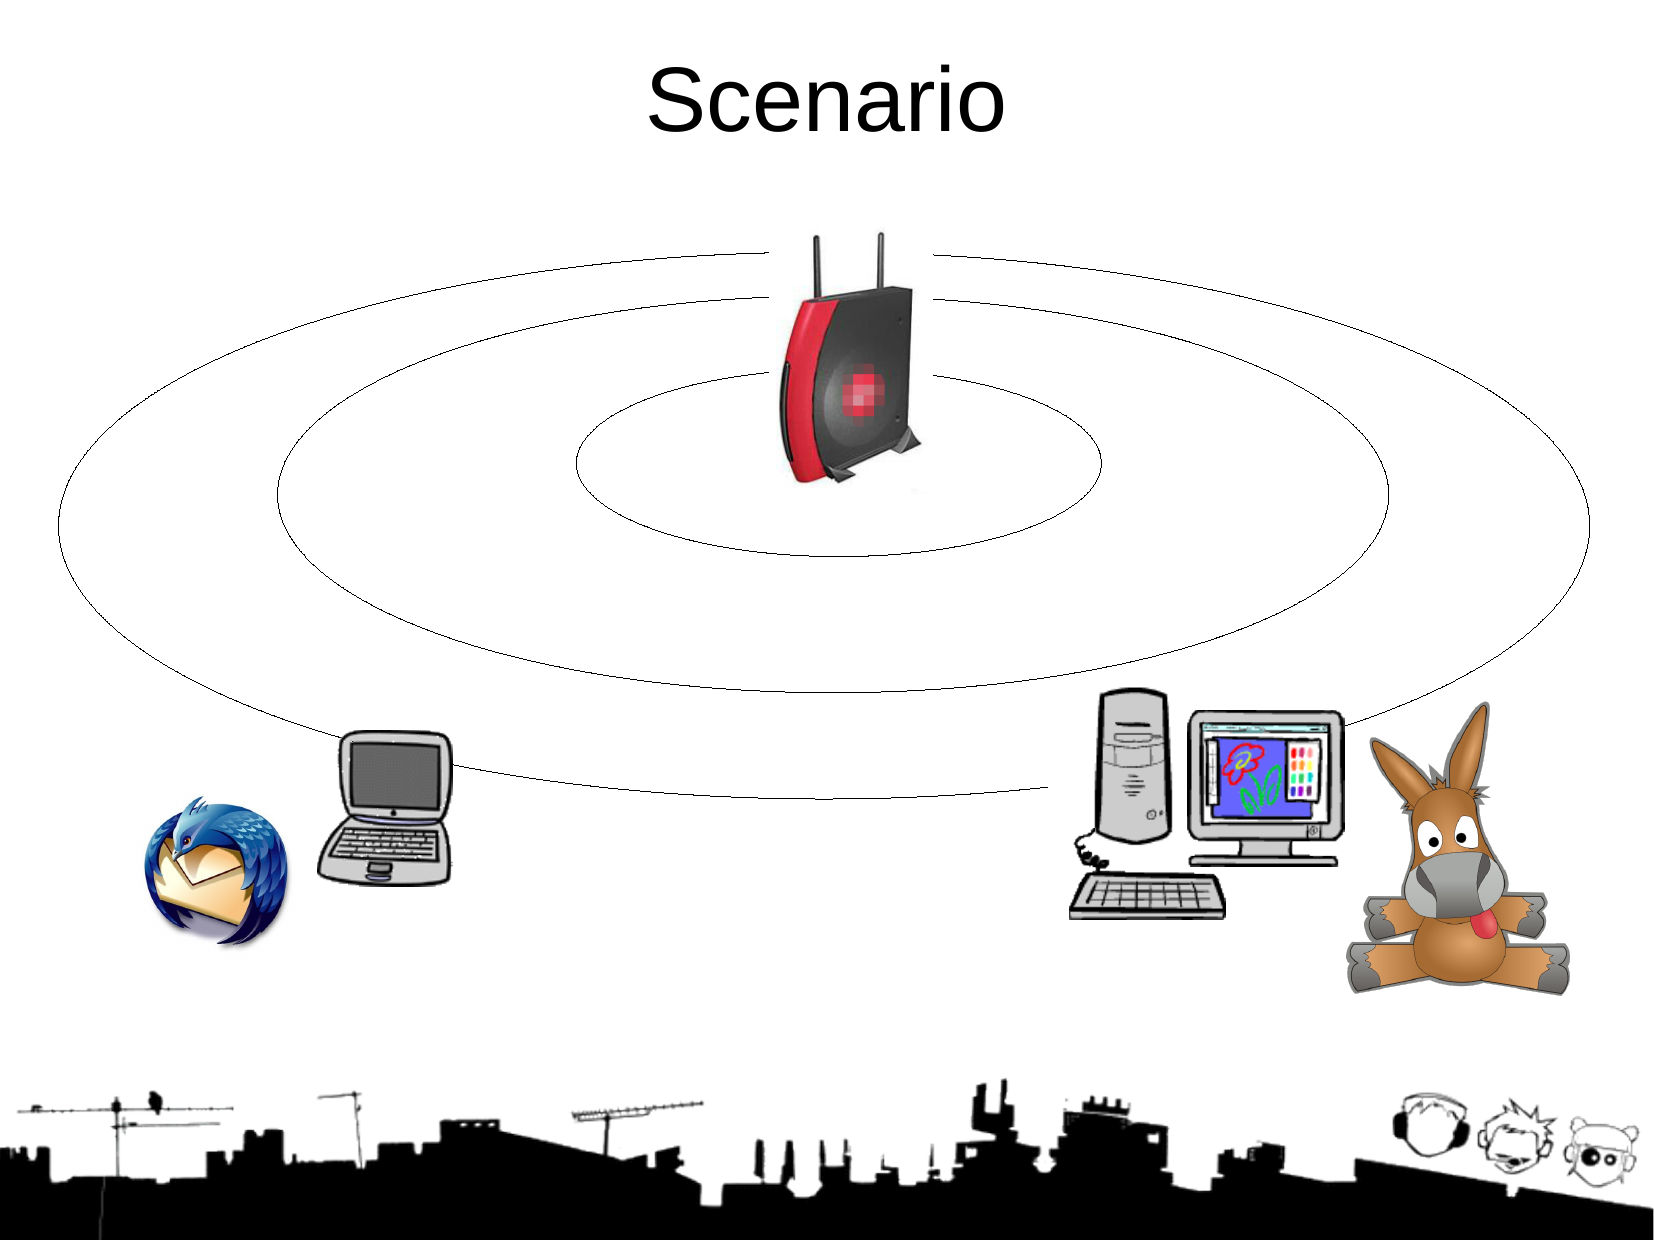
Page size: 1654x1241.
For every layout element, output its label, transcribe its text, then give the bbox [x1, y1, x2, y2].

title Scenario [82, 3, 1571, 196]
picture [317, 730, 453, 887]
picture [0, 1077, 1654, 1240]
picture [128, 787, 301, 960]
picture [1048, 680, 1345, 920]
picture [1346, 690, 1570, 1007]
text_box [58, 252, 1590, 800]
picture [769, 227, 933, 494]
